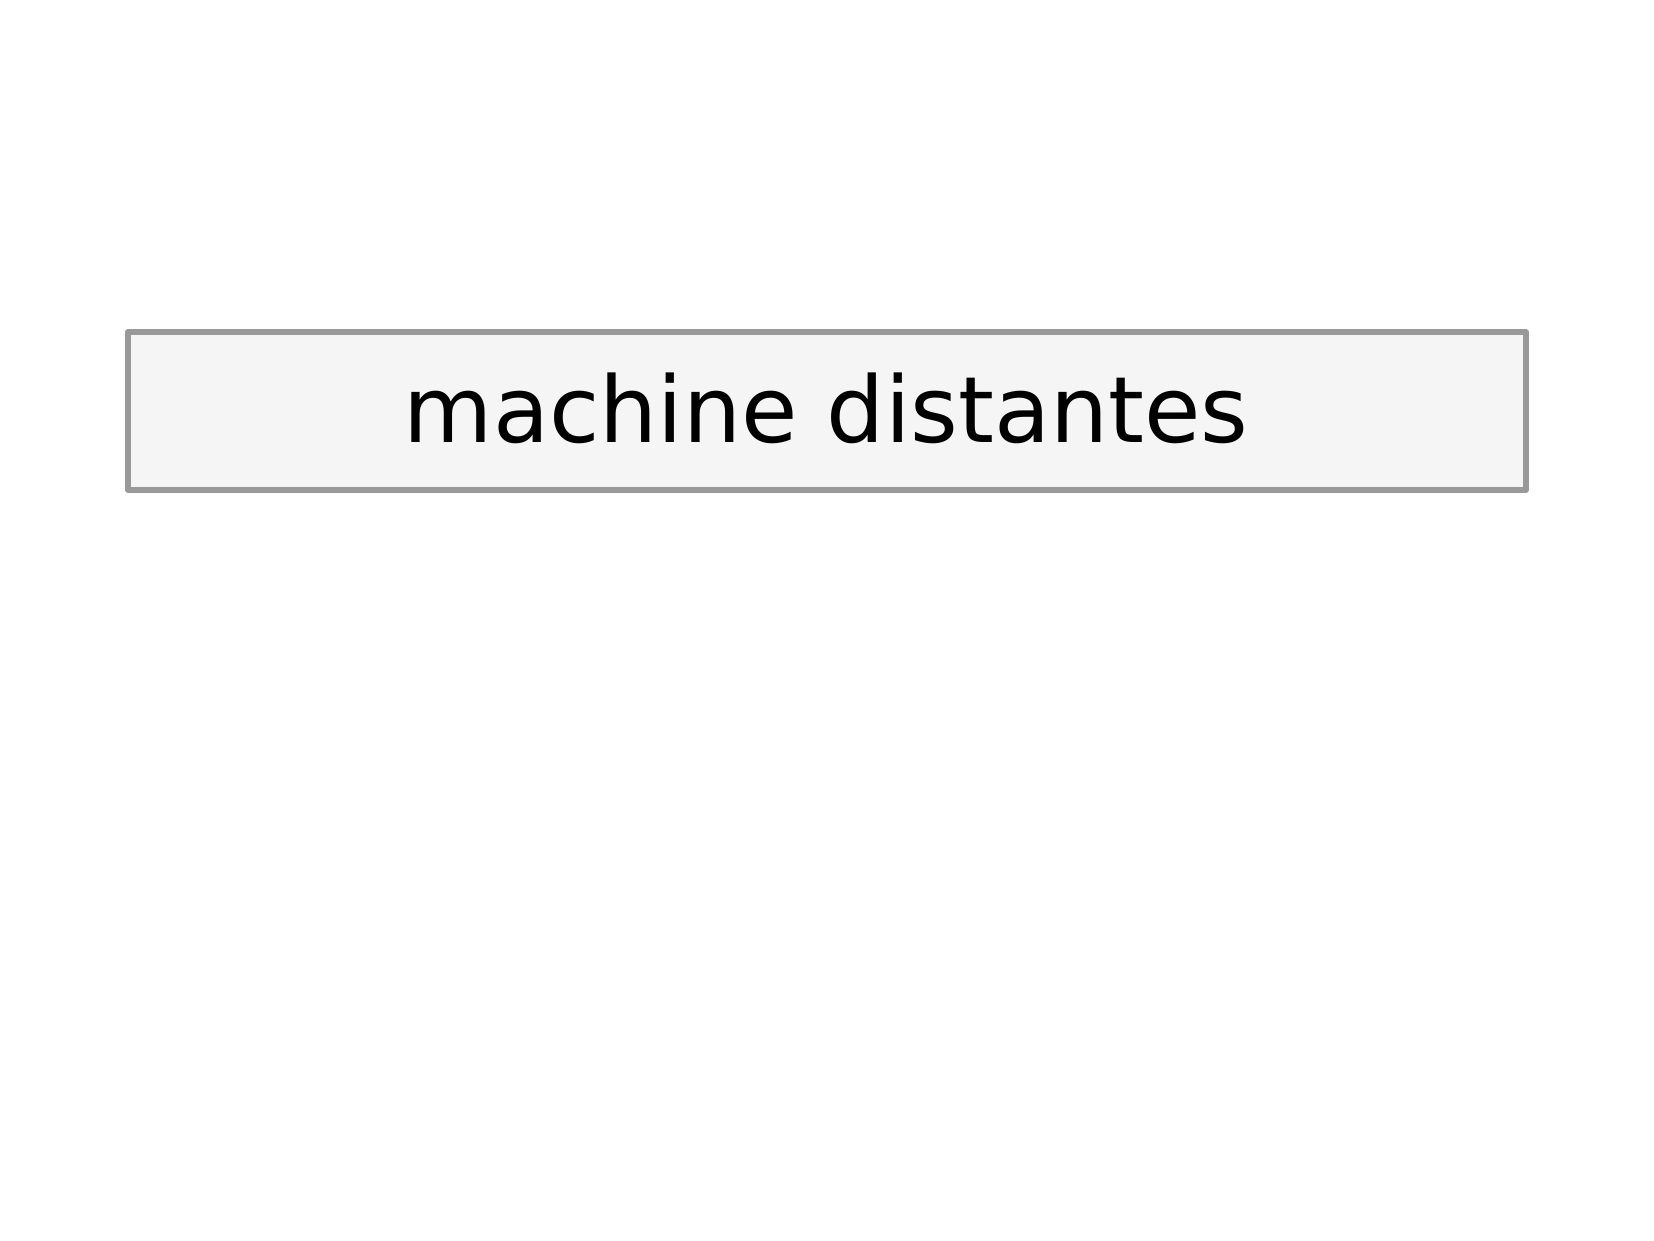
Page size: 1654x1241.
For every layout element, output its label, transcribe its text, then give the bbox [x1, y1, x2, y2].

title machine distantes [136, 347, 1518, 473]
text_box [127, 331, 1526, 490]
